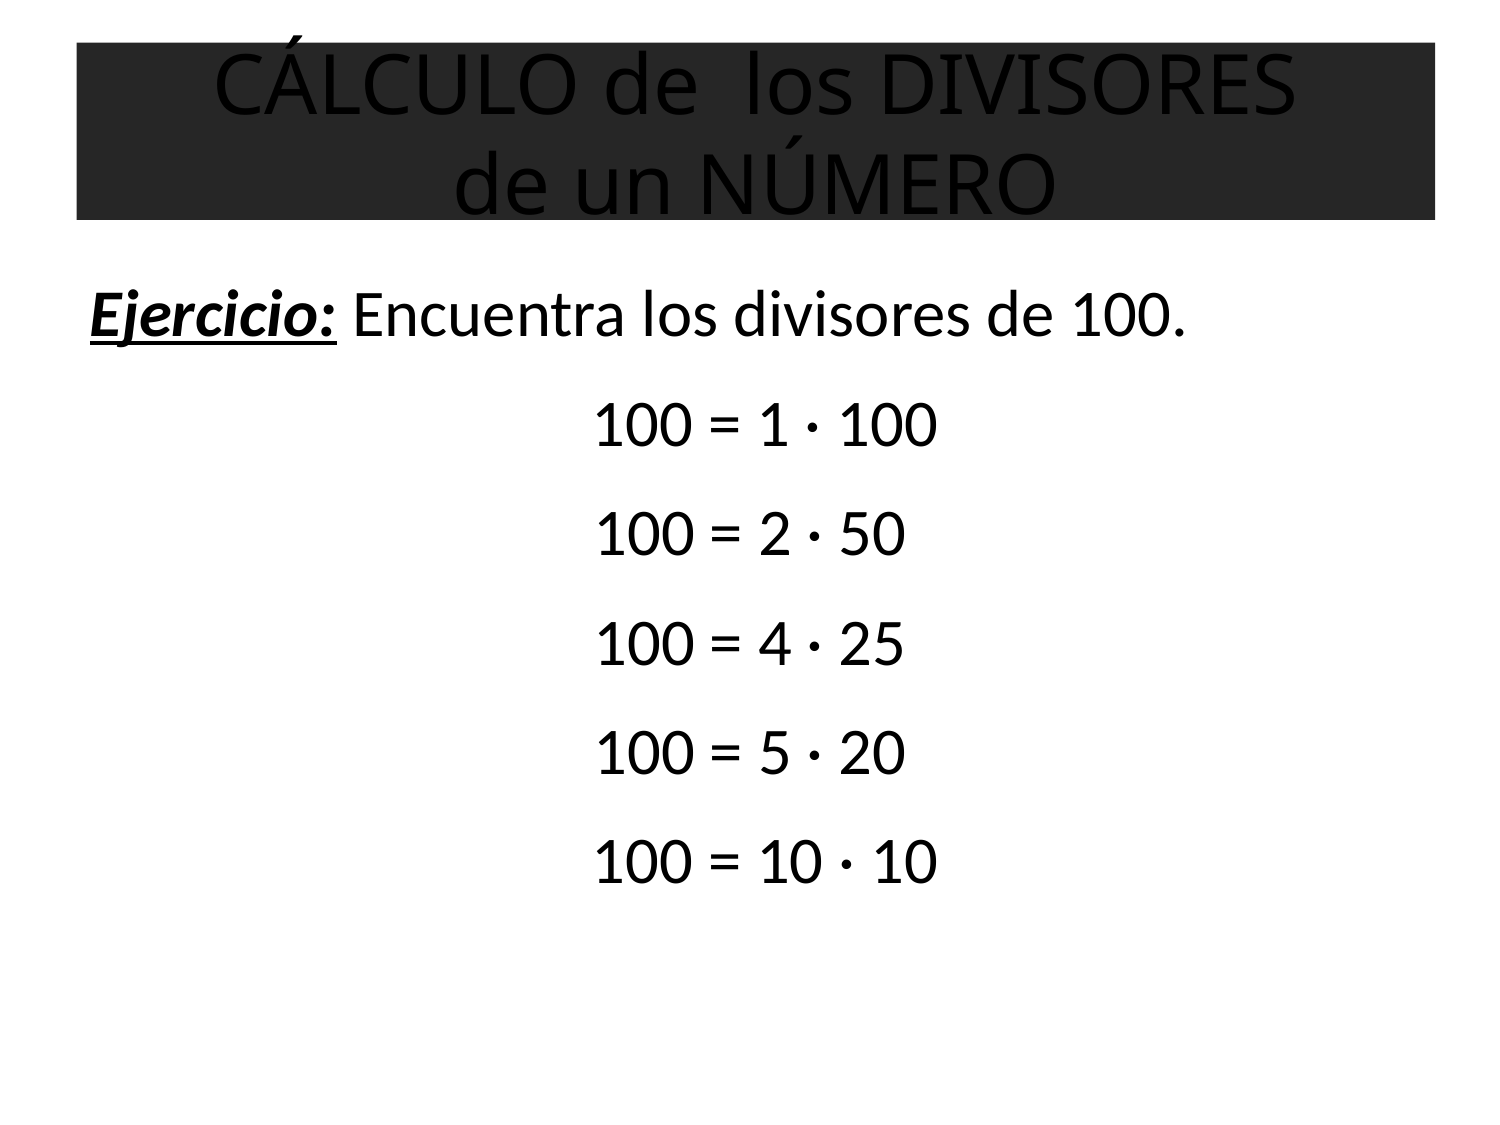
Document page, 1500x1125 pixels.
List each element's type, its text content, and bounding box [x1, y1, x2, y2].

list Ejercicio: Encuentra los divisores de 100. 100 = 1 · 100 100 = 2 · 50 100 = 4 · 25 100 = 5 · 20 100 = 10 · 10 [75, 262, 1425, 1005]
title [75, 45, 1425, 233]
text_box CÁLCULO de los DIVISORES de un NÚMERO [76, 42, 1436, 220]
